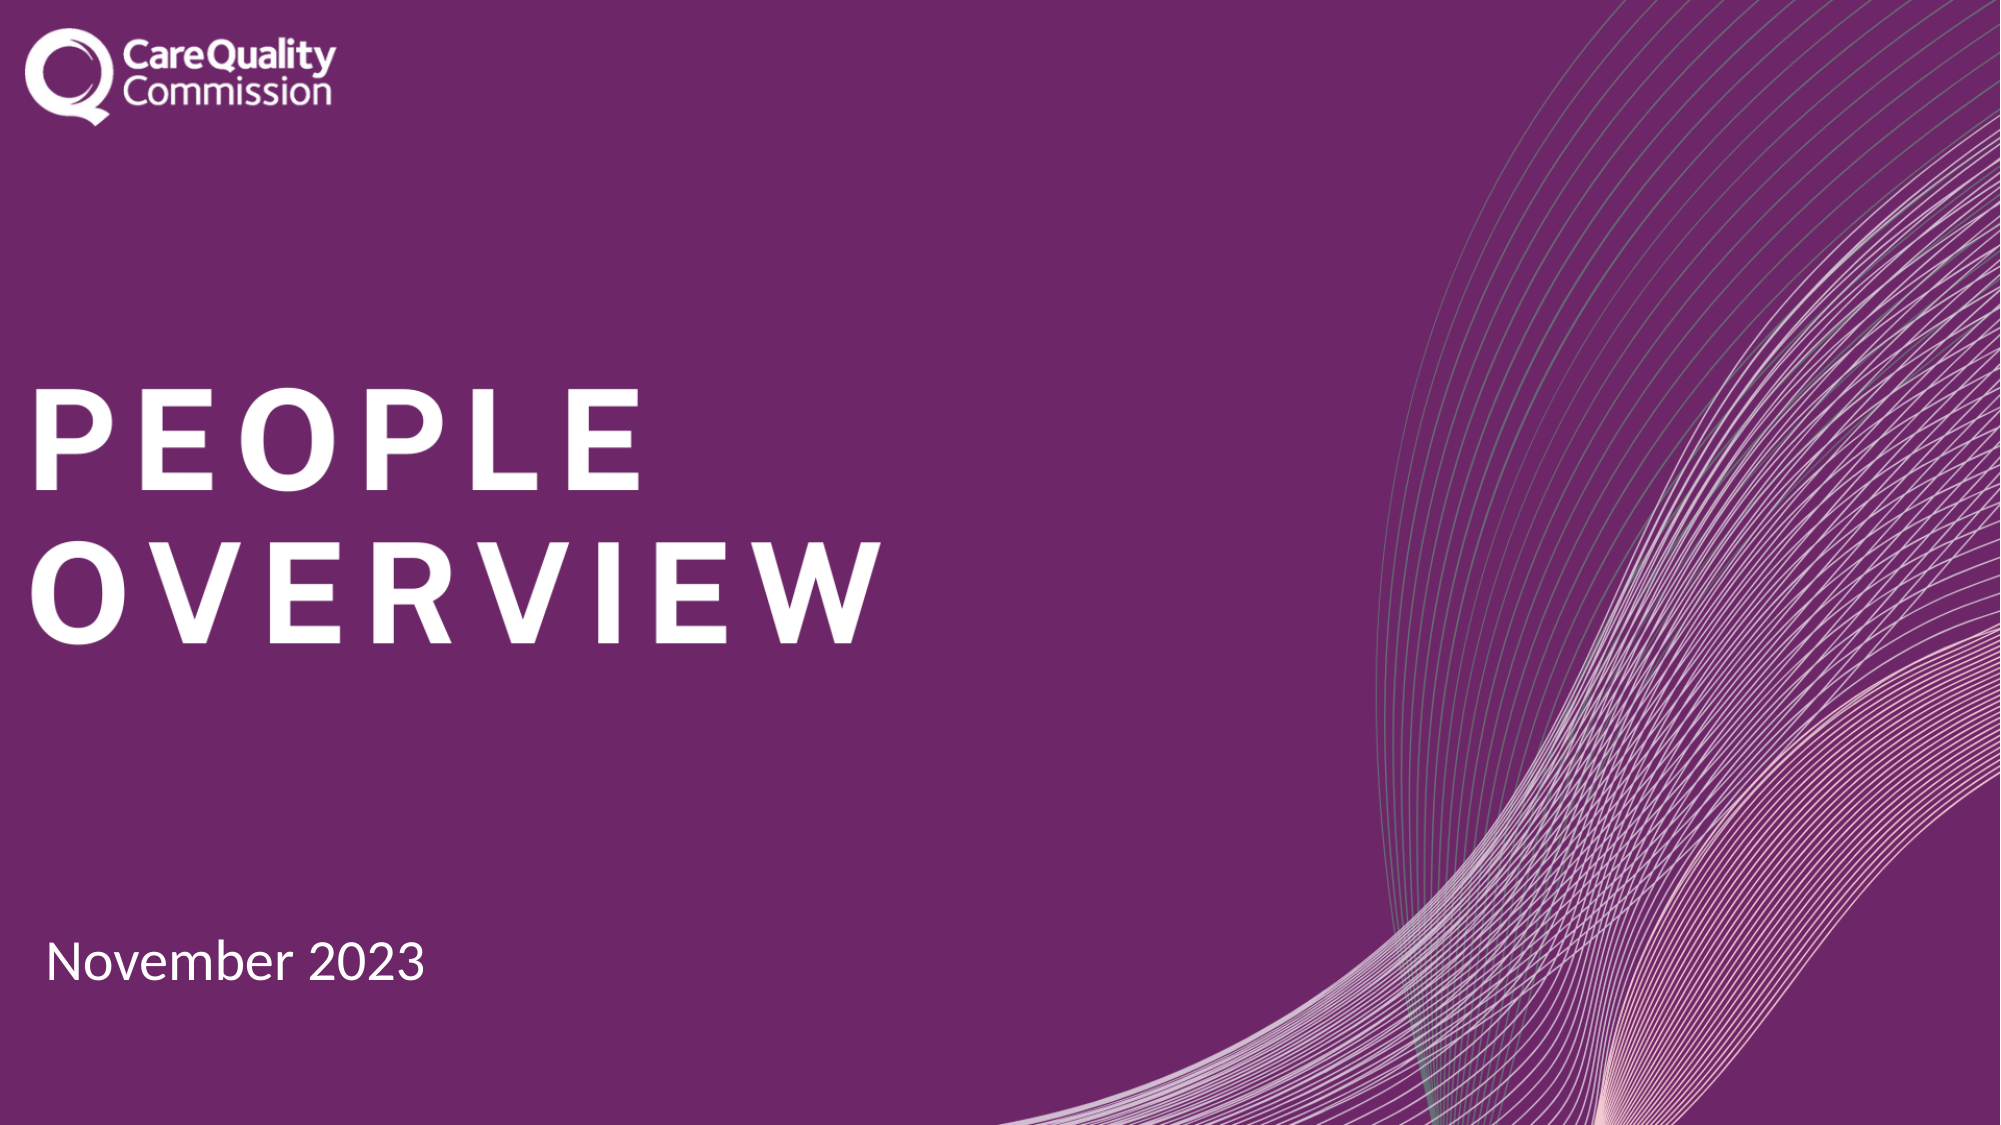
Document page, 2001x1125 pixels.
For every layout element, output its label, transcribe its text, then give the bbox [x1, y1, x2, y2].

text_box November 2023 [30, 914, 837, 1000]
picture [0, 0, 2000, 1125]
